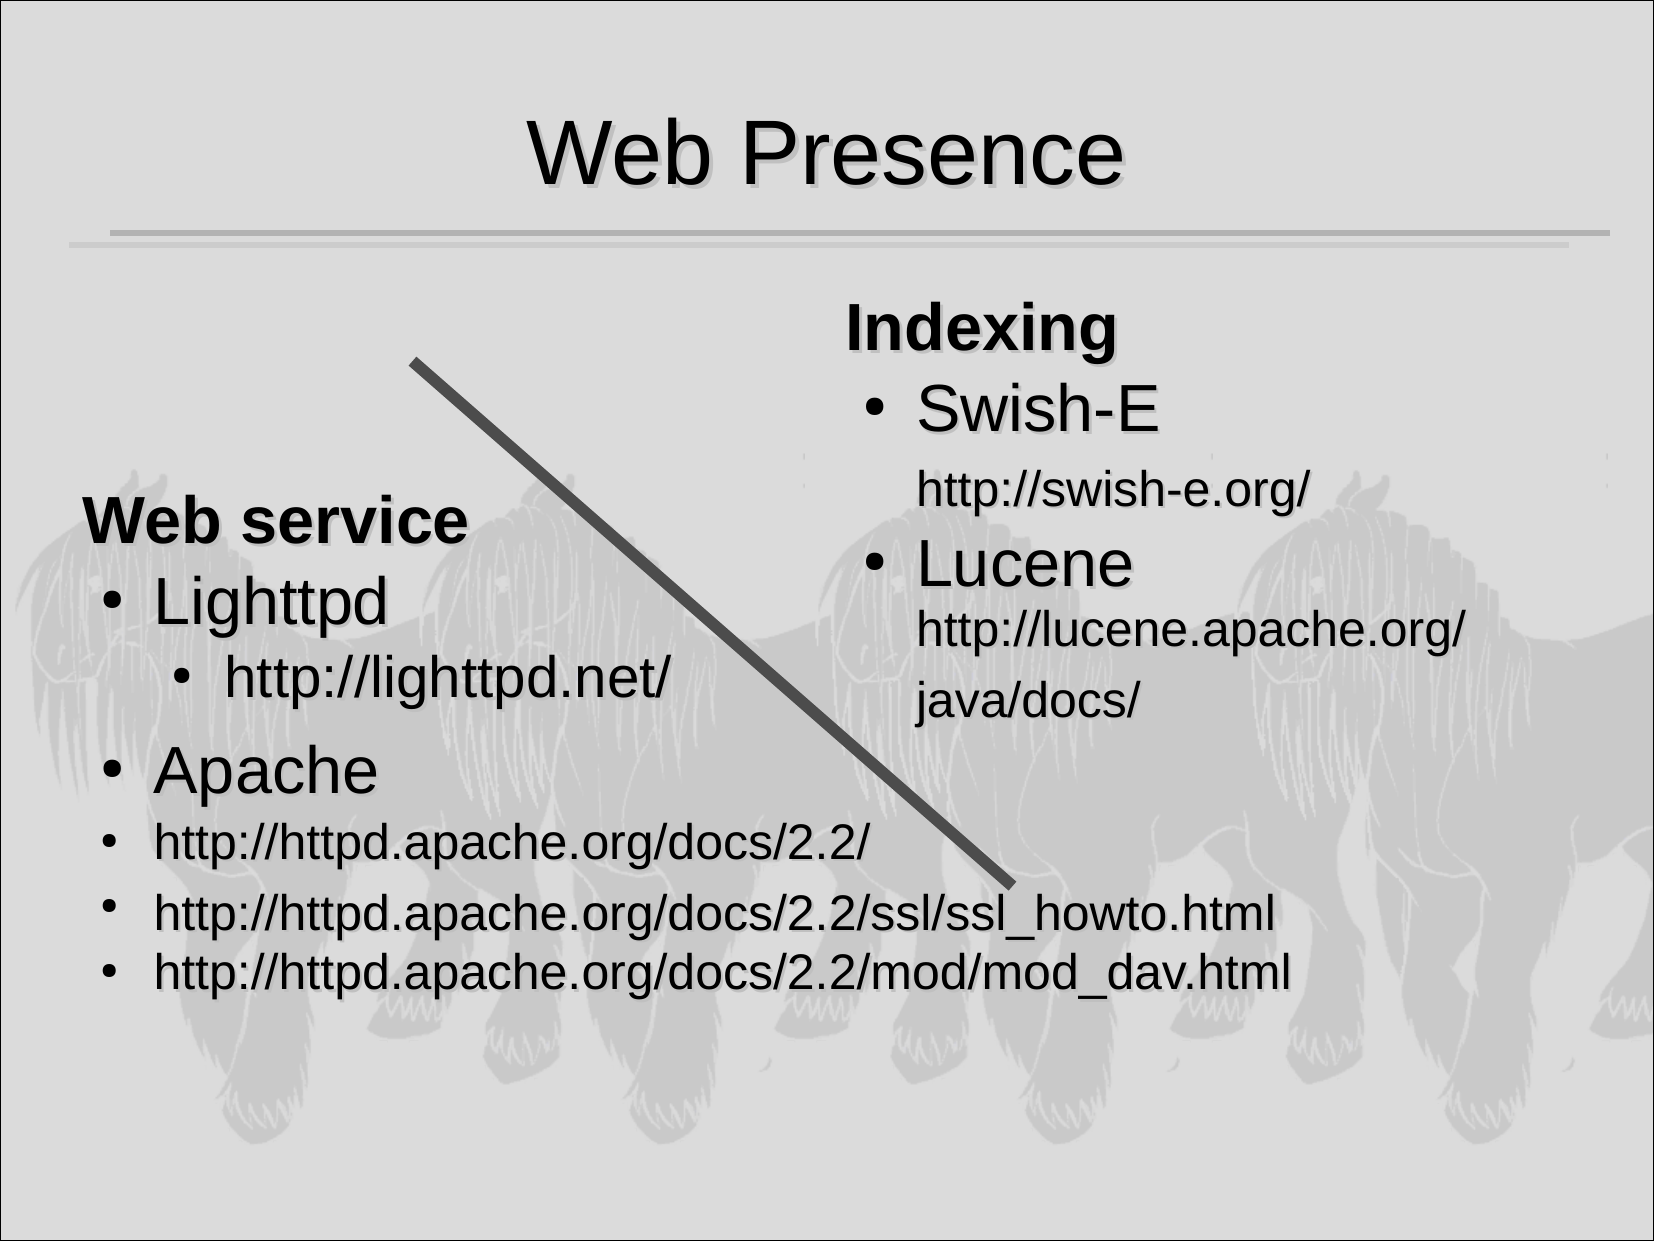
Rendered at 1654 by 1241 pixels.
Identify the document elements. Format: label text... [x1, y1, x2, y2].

list Web service Lighttpd http://lighttpd.net/ Apache http://httpd.apache.org/docs/2.2/ http://httpd.apache.org/docs/2.2/ssl/ssl_howto.html http://httpd.apache.org/docs/2.2/mod/mod_dav.html [82, 483, 1538, 1241]
list Web service Lighttpd http://lighttpd.net/ Apache http://httpd.apache.org/docs/2.2/ http://httpd.apache.org/docs/2.2/ssl/ssl_howto.html http://httpd.apache.org/docs/2.2/mod/mod_dav.html [562, 483, 845, 730]
title Web Presence [82, 49, 1571, 257]
list Indexing Swish-E http://swish-e.org/ Lucene http://lucene.apache.org/java/docs/ [845, 290, 1572, 1094]
